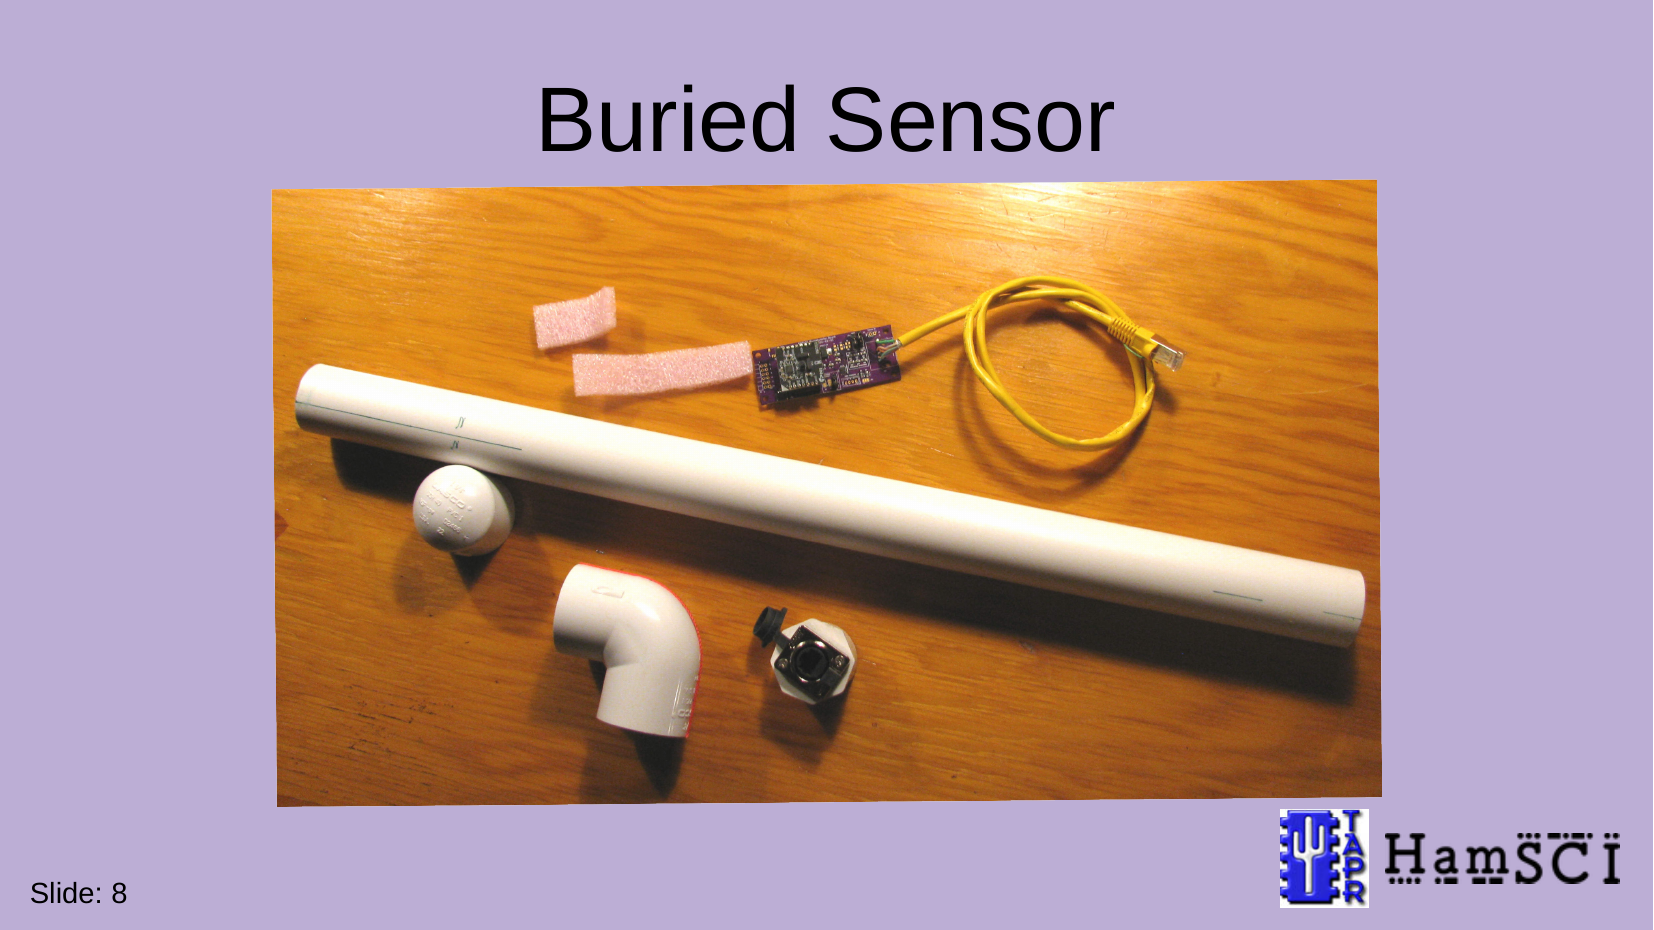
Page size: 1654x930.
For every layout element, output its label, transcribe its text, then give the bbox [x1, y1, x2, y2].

picture [271, 180, 1382, 807]
text_box Buried Sensor [82, 37, 1571, 193]
picture [1280, 809, 1369, 908]
picture [1385, 833, 1620, 884]
